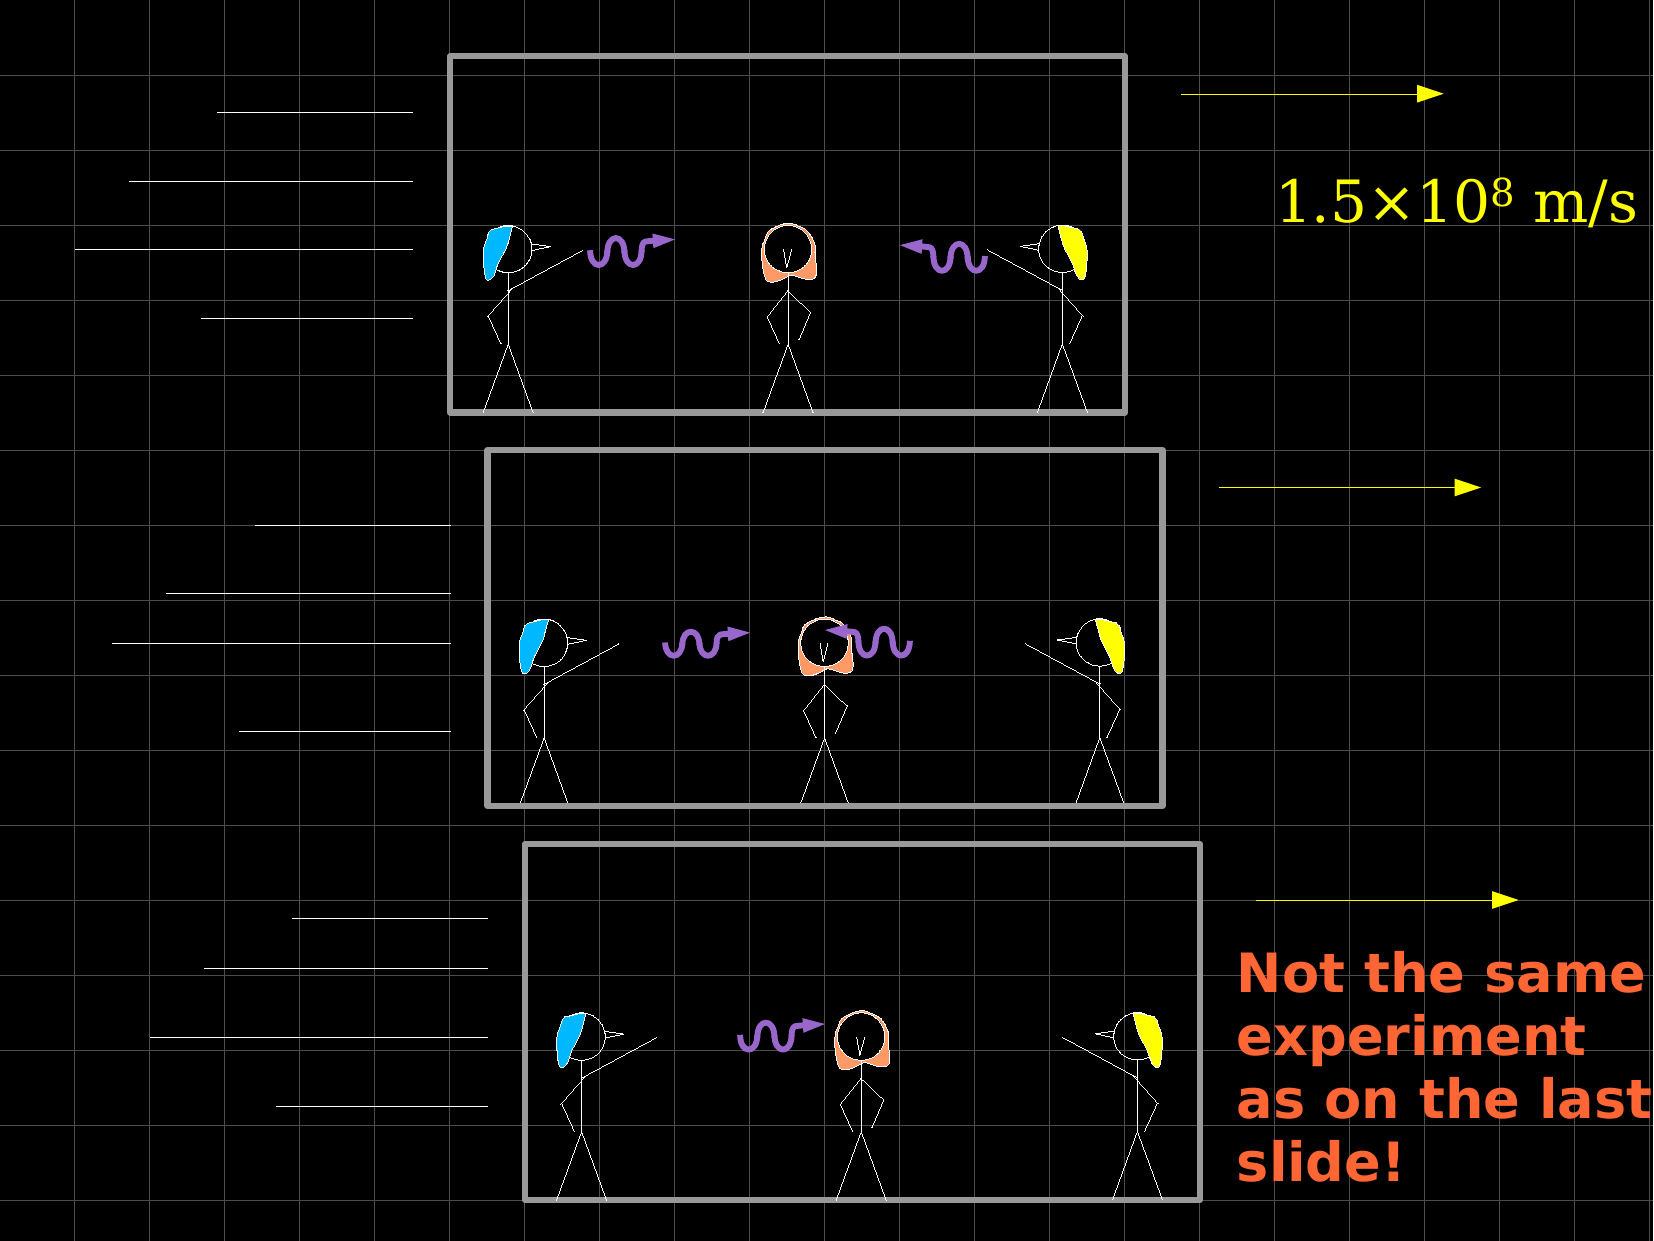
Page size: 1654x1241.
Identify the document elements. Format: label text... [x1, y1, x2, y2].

text_box [798, 616, 854, 676]
text_box [761, 223, 817, 283]
text_box [556, 1013, 586, 1068]
text_box Not the same experiment as on the last slide! [1236, 941, 1653, 1194]
text_box 1.5×108 m/s [1275, 168, 1596, 238]
text_box [834, 1010, 890, 1070]
text_box [519, 619, 549, 674]
text_box [1133, 1013, 1163, 1068]
text_box [1058, 225, 1088, 280]
text_box [1095, 619, 1125, 674]
text_box [483, 226, 513, 281]
